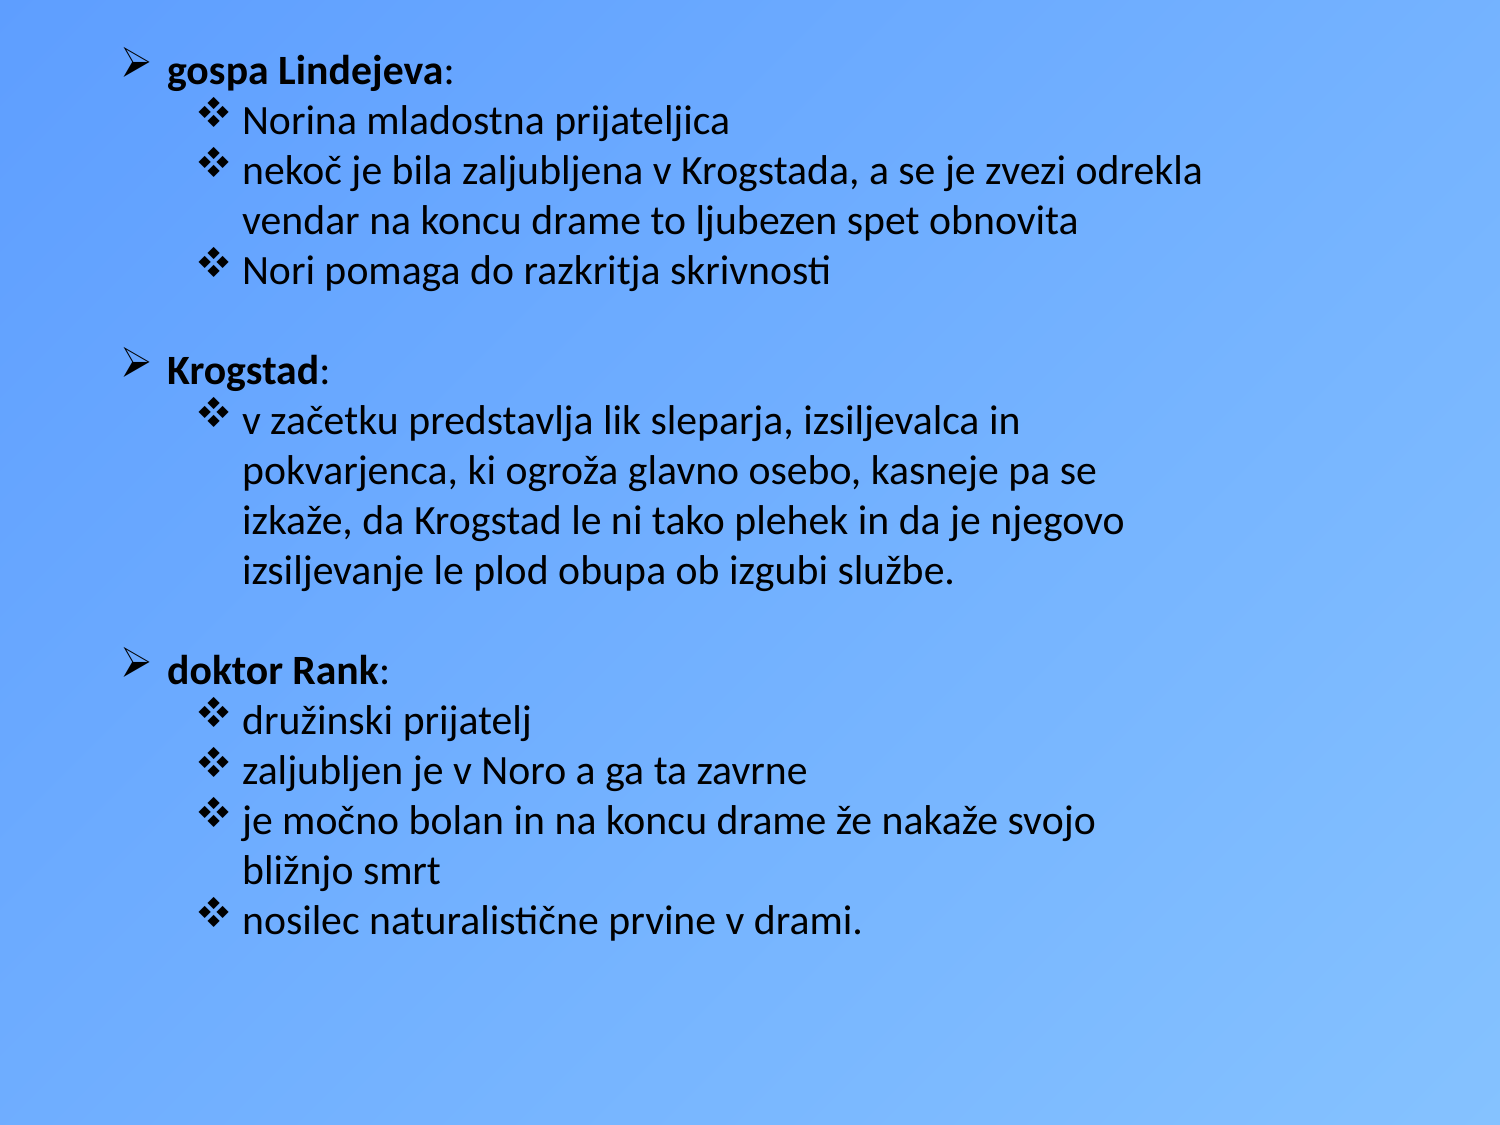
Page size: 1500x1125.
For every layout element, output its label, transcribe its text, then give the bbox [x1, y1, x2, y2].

text_box gospa Lindejeva: Norina mladostna prijateljica nekoč je bila zaljubljena v Krogstada, a se je zvezi odrekla vendar na koncu drame to ljubezen spet obnovita Nori pomaga do razkritja skrivnosti Krogstad: v začetku predstavlja lik sleparja, izsiljevalca in pokvarjenca, ki ogroža glavno osebo, kasneje pa se izkaže, da Krogstad le ni tako plehek in da je njegovo izsiljevanje le plod obupa ob izgubi službe. doktor Rank: družinski prijatelj zaljubljen je v Noro a ga ta zavrne je močno bolan in na koncu drame že nakaže svojo bližnjo smrt nosilec naturalistične prvine v drami. [105, 35, 1228, 951]
